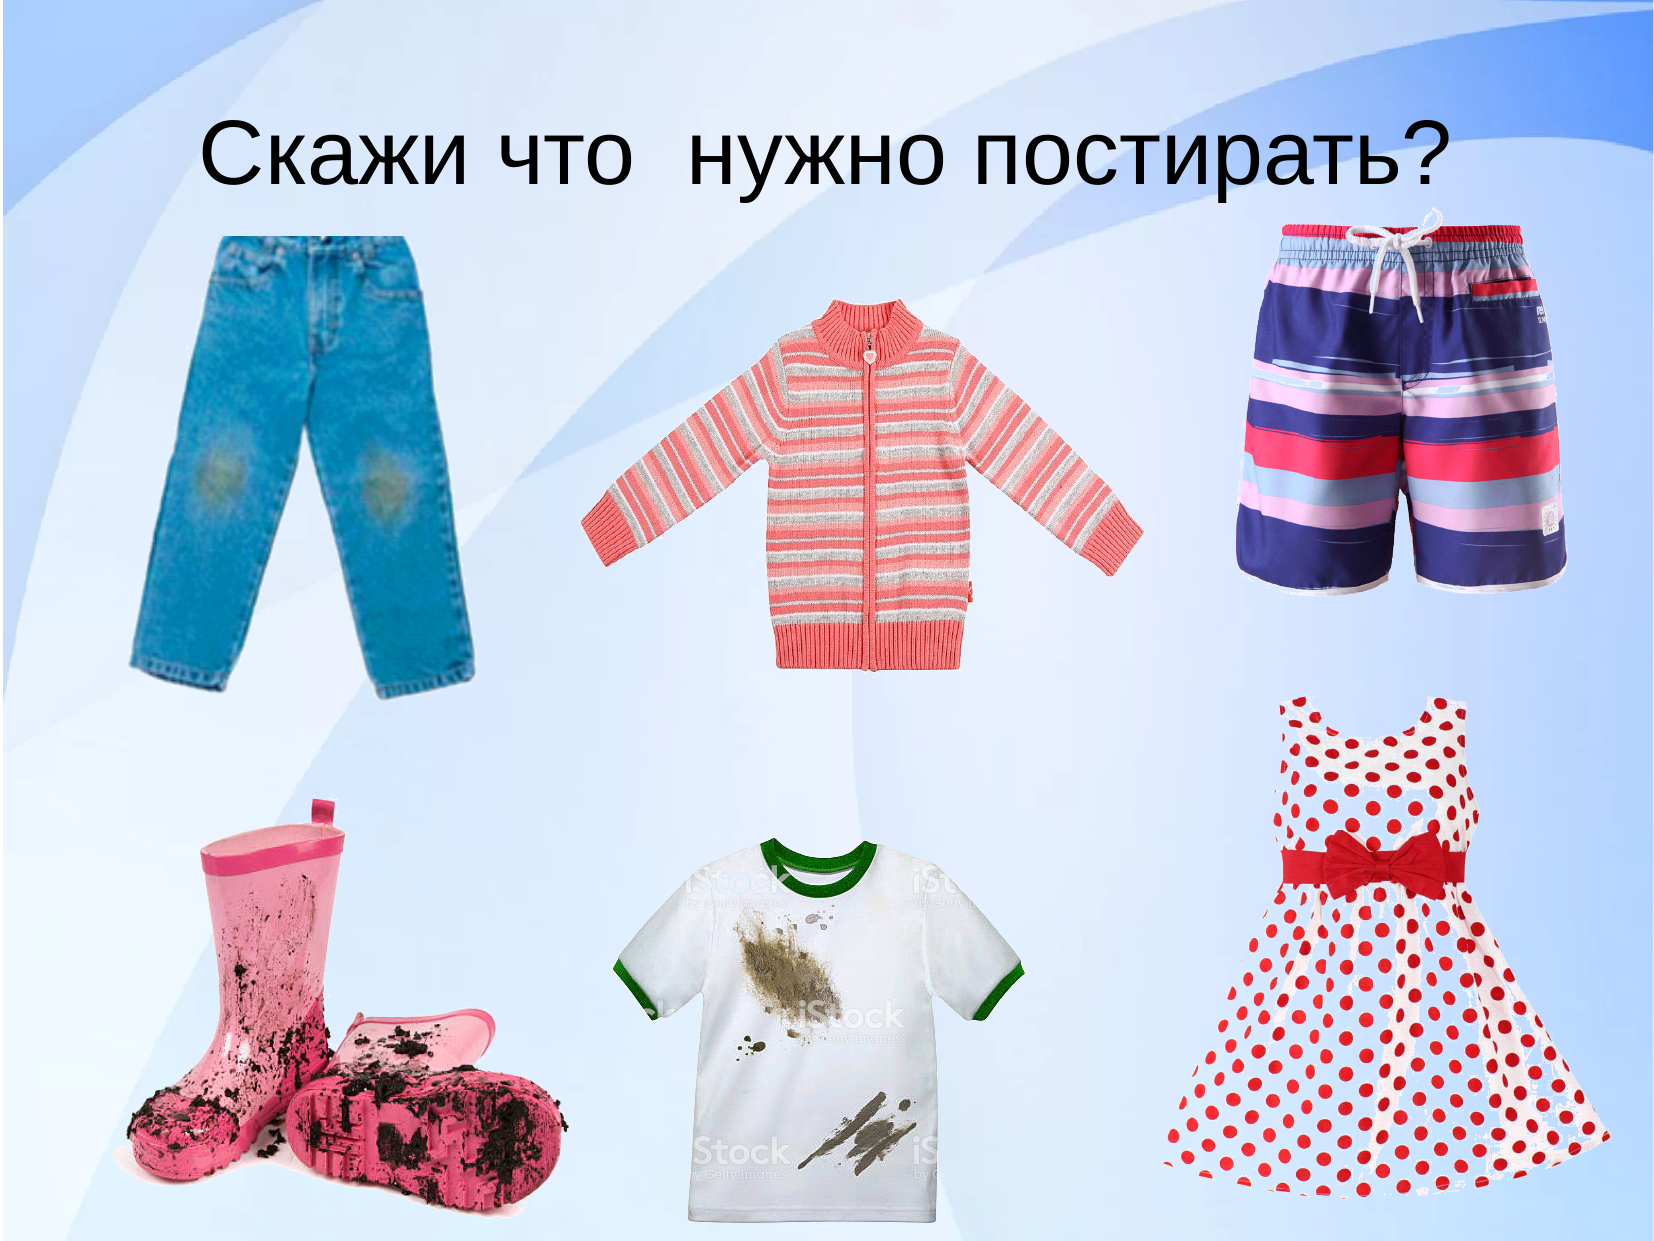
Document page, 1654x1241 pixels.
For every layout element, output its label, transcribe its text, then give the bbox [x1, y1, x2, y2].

picture [0, 0, 1654, 1241]
title Скажи что нужно постирать? [82, 49, 1571, 257]
